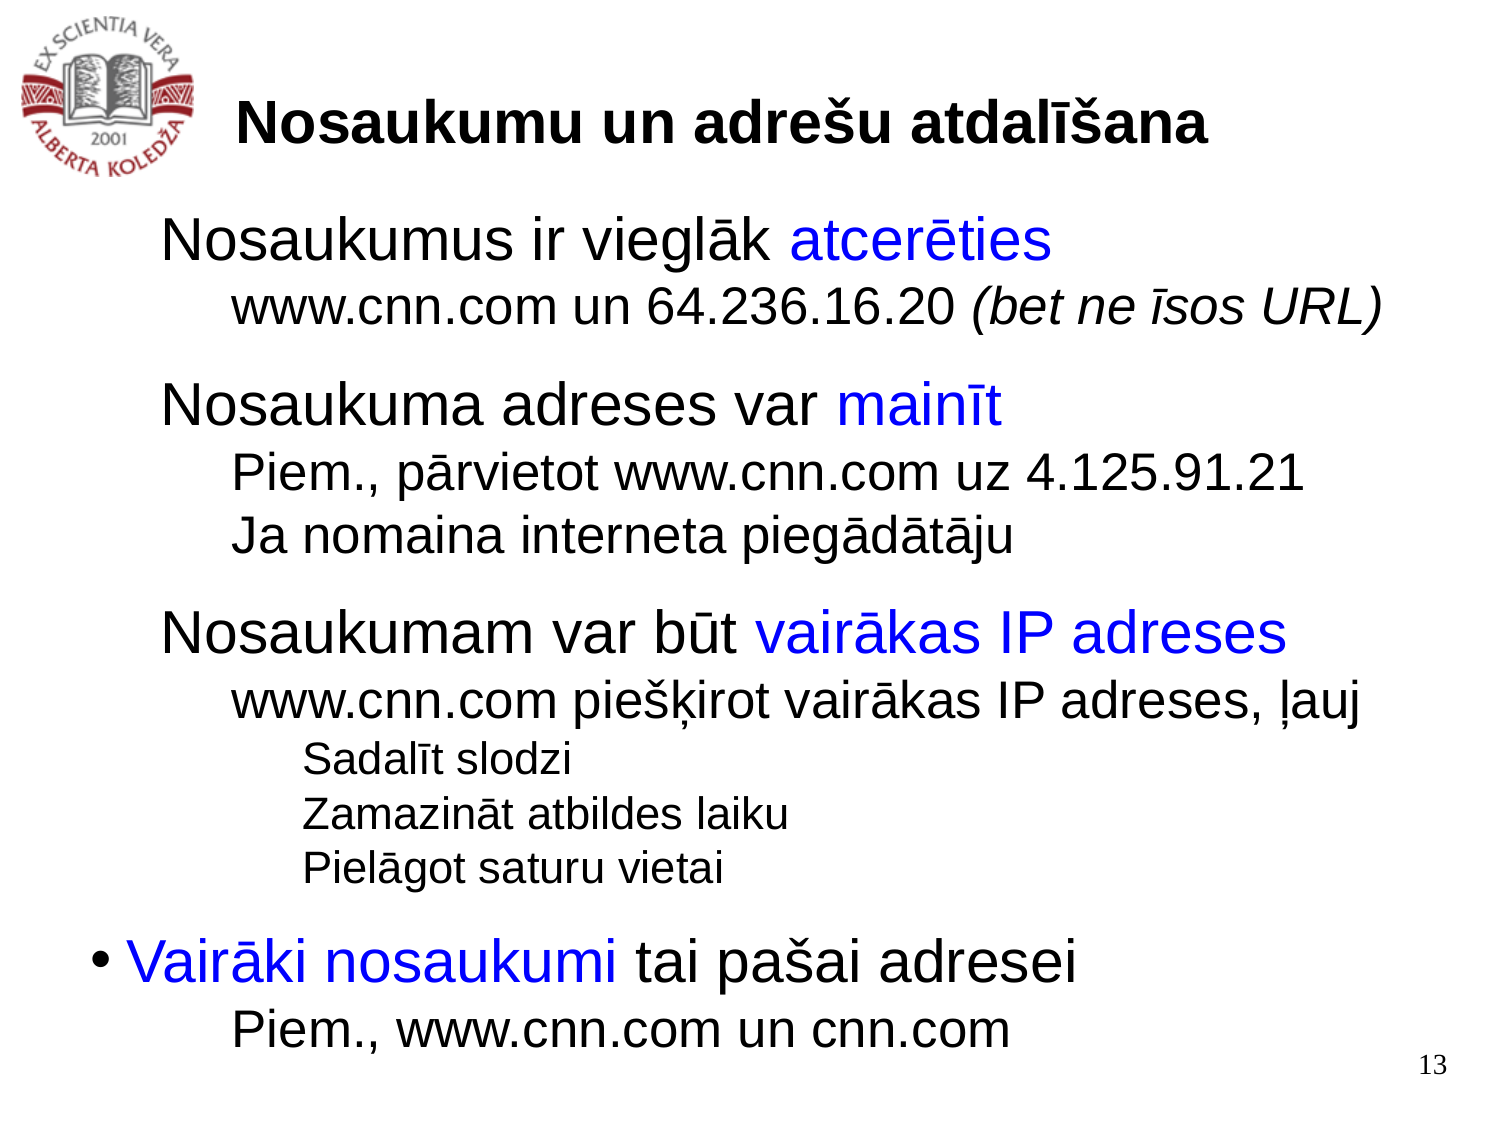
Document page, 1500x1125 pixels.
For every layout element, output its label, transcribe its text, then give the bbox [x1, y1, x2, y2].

list Nosaukumus ir vieglāk atcerēties www.cnn.com un 64.236.16.20 (bet ne īsos URL) Nosaukuma adreses var mainīt Piem., pārvietot www.cnn.com uz 4.125.91.21 Ja nomaina interneta piegādātāju Nosaukumam var būt vairākas IP adreses www.cnn.com piešķirot vairākas IP adreses, ļauj Sadalīt slodzi Zamazināt atbildes laiku Pielāgot saturu vietai Vairāki nosaukumi tai pašai adresei Piem., www.cnn.com un cnn.com [74, 200, 1463, 1101]
title Nosaukumu un adrešu atdalīšana [50, 62, 1374, 175]
picture [21, 16, 194, 177]
